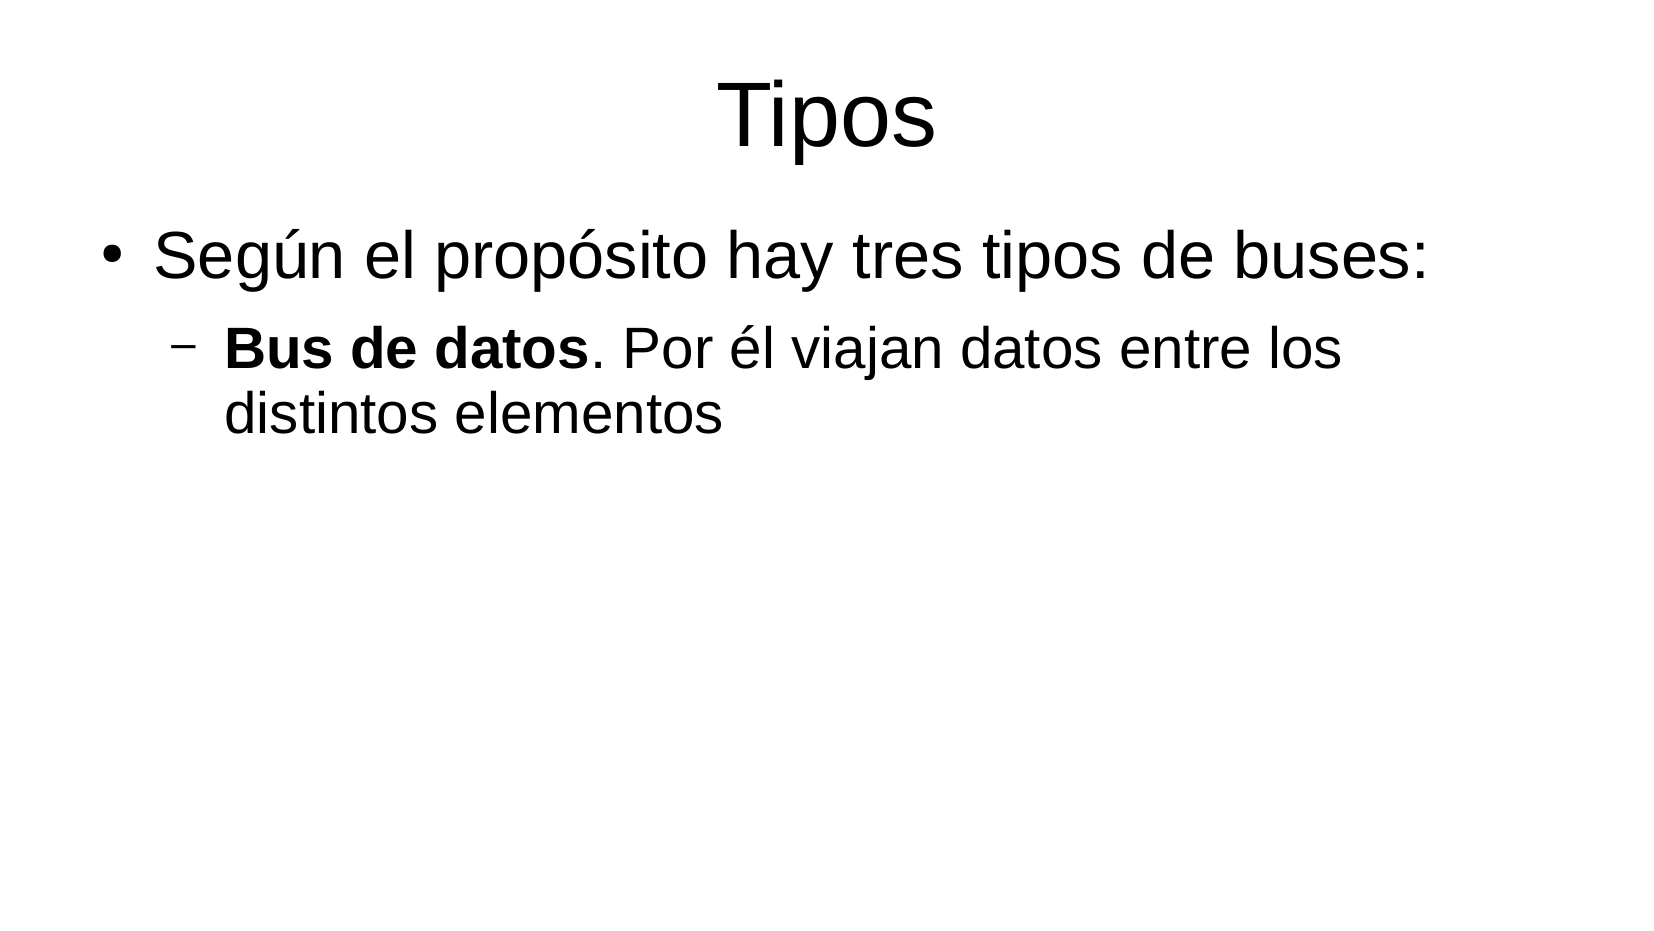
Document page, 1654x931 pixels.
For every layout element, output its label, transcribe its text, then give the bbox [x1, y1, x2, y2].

list Según el propósito hay tres tipos de buses: Bus de datos. Por él viajan datos entre los distintos elementos [82, 217, 1571, 758]
title Tipos [82, 37, 1571, 193]
